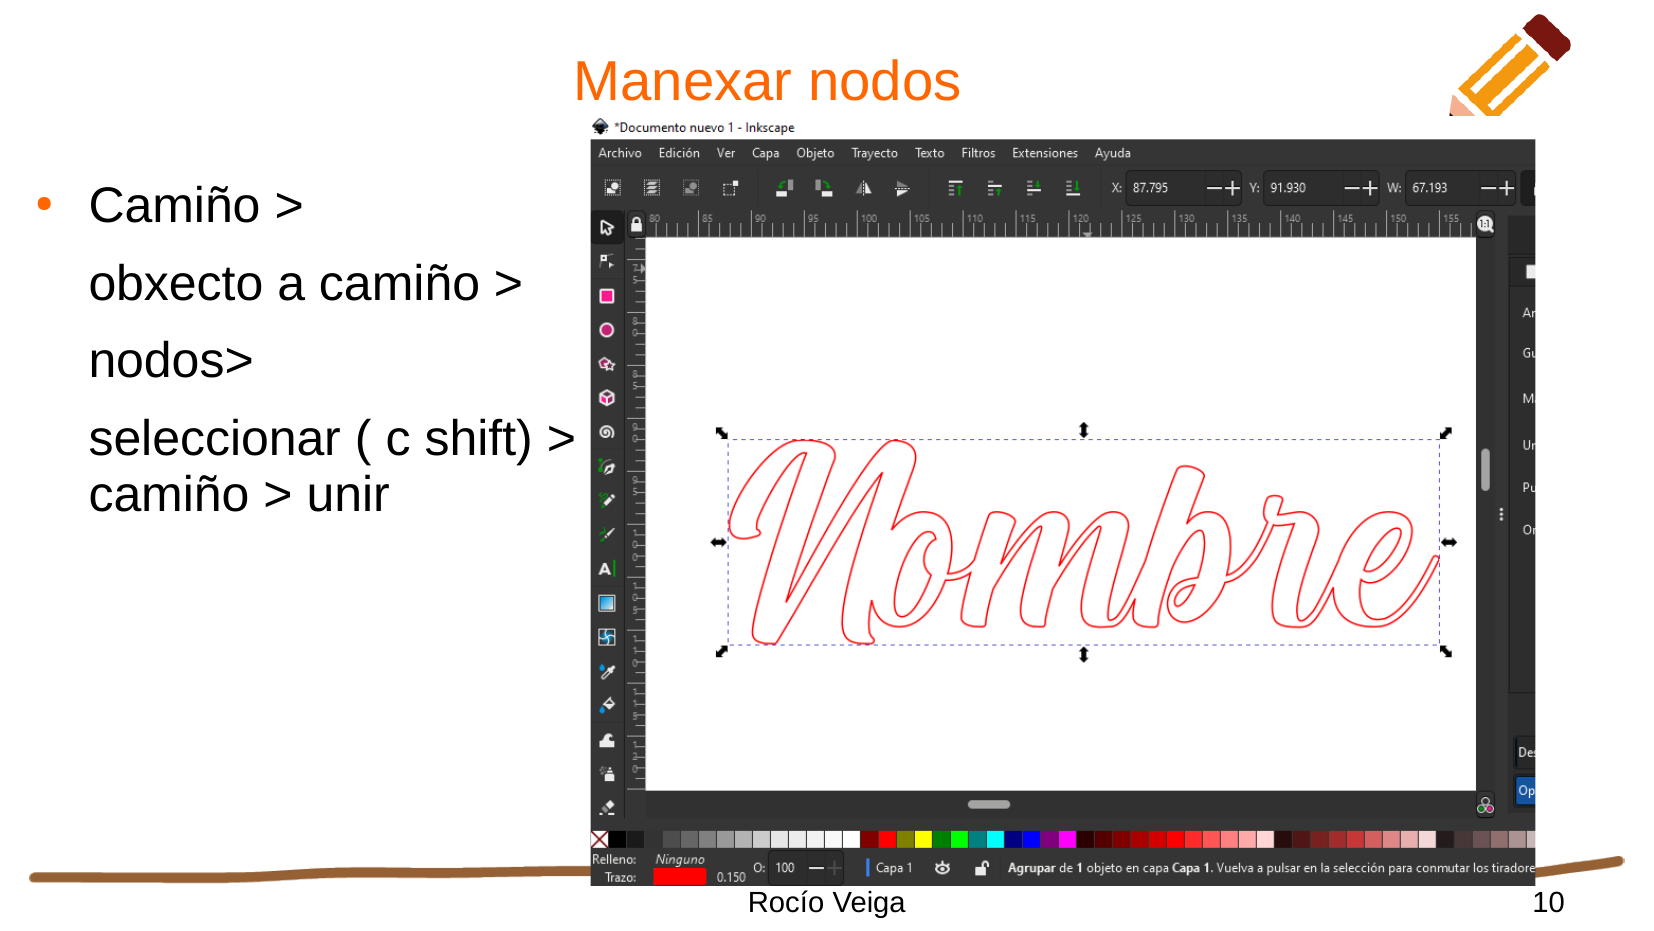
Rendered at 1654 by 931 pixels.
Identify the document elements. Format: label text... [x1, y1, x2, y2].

list Camiño > obxecto a camiño > nodos> seleccionar ( c shift) > camiño > unir [17, 177, 590, 827]
picture [29, 14, 1625, 886]
title Manexar nodos [88, 29, 1447, 133]
